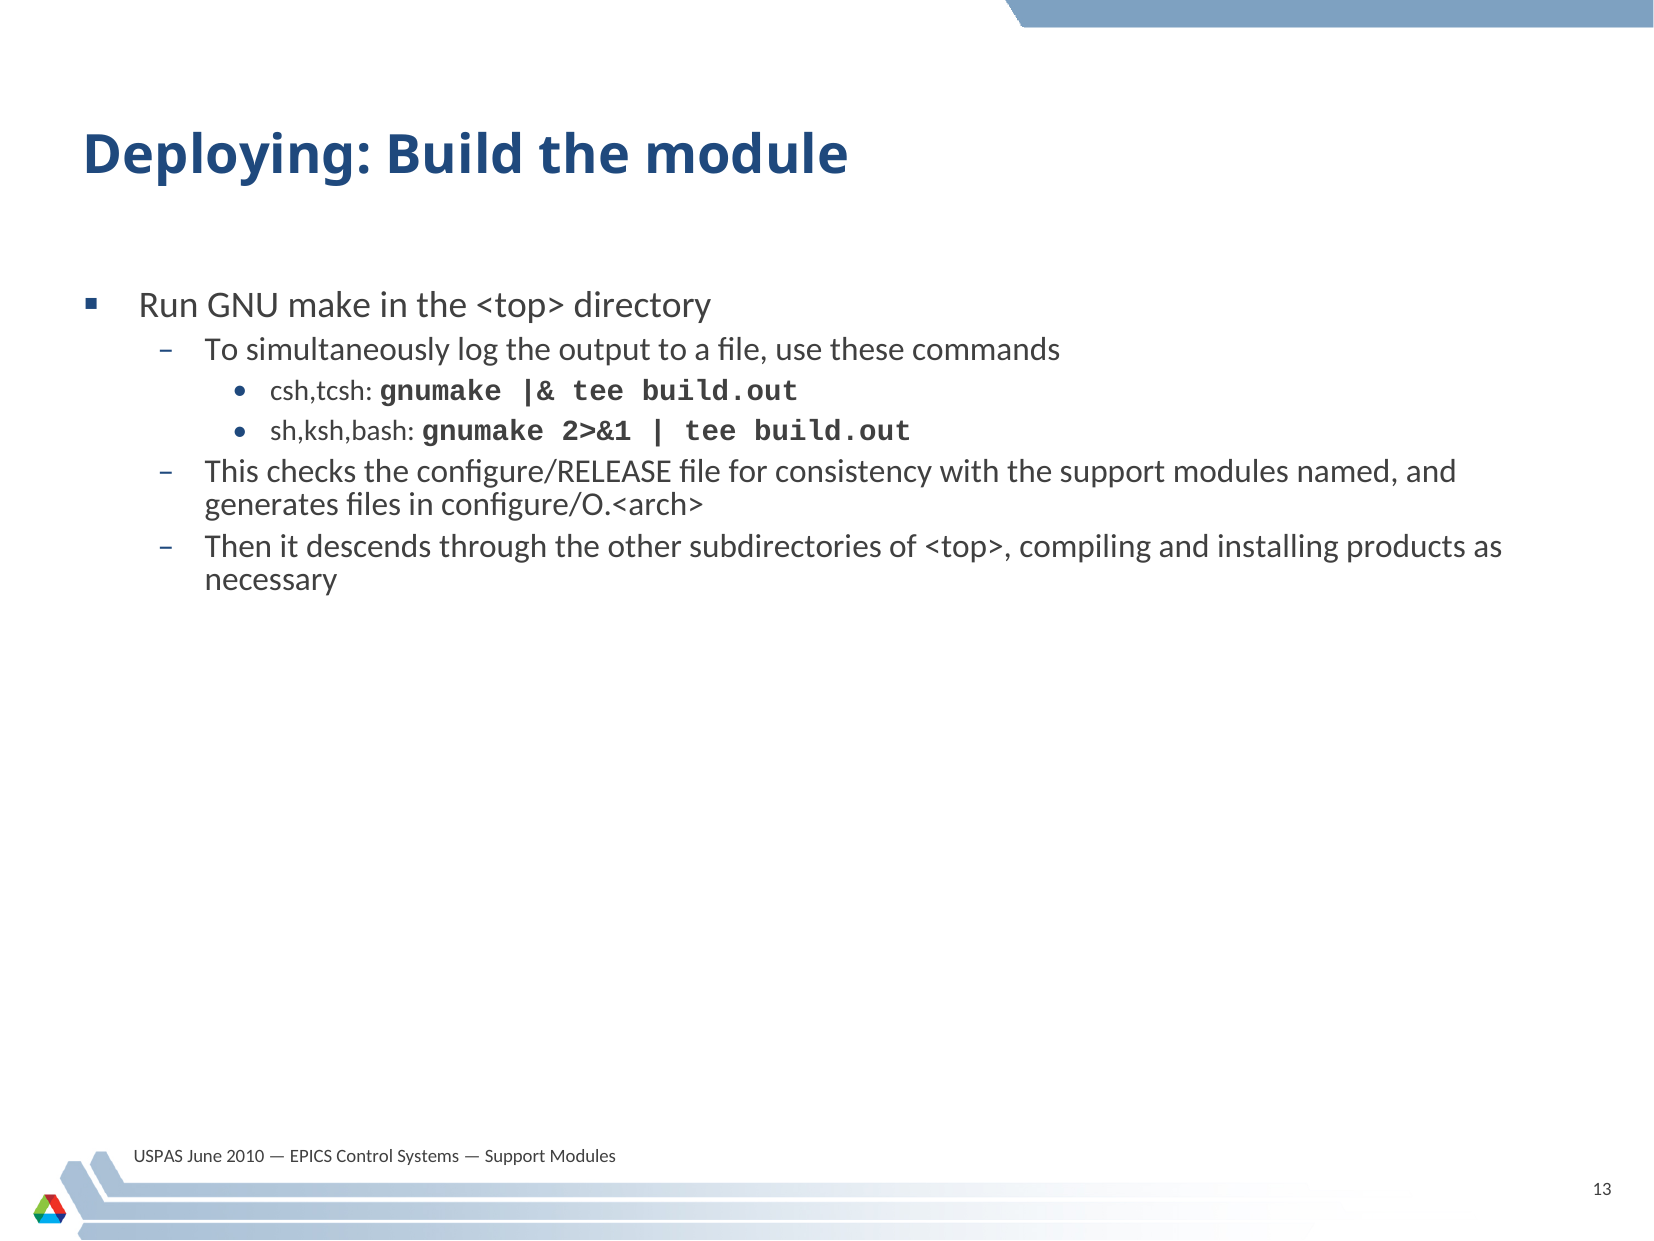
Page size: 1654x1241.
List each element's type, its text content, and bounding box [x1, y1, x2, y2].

title Deploying: Build the module [82, 49, 1571, 257]
list Run GNU make in the <top> directory To simultaneously log the output to a file, use these commands csh,tcsh: gnumake |& tee build.out sh,ksh,bash: gnumake 2>&1 | tee build.out This checks the configure/RELEASE file for consistency with the support modules named, and generates files in configure/O.<arch> Then it descends through the other subdirectories of <top>, compiling and installing products as necessary [82, 289, 1571, 1108]
picture [0, 0, 1654, 29]
picture [0, 1143, 1654, 1240]
